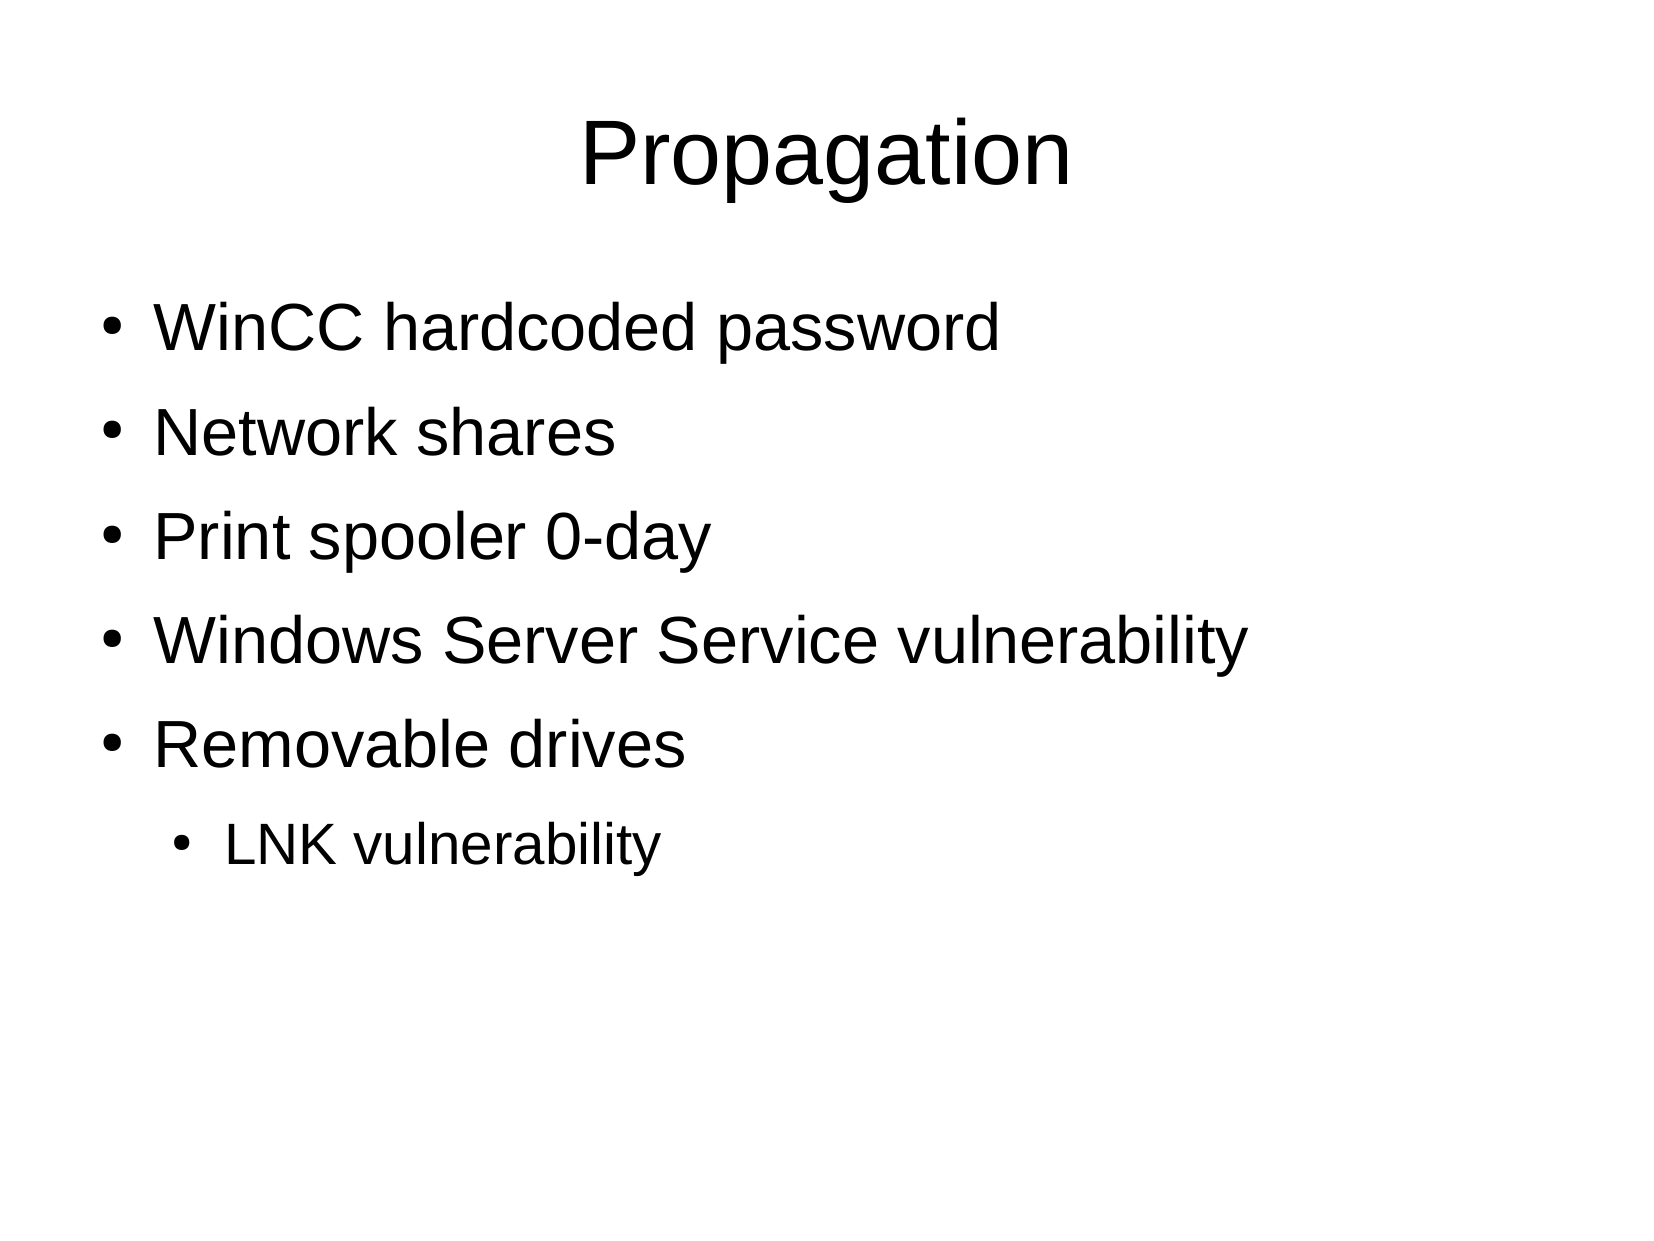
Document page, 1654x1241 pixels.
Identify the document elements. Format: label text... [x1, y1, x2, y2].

title Propagation [82, 49, 1571, 257]
list WinCC hardcoded password Network shares Print spooler 0-day Windows Server Service vulnerability Removable drives LNK vulnerability [82, 290, 1571, 1109]
